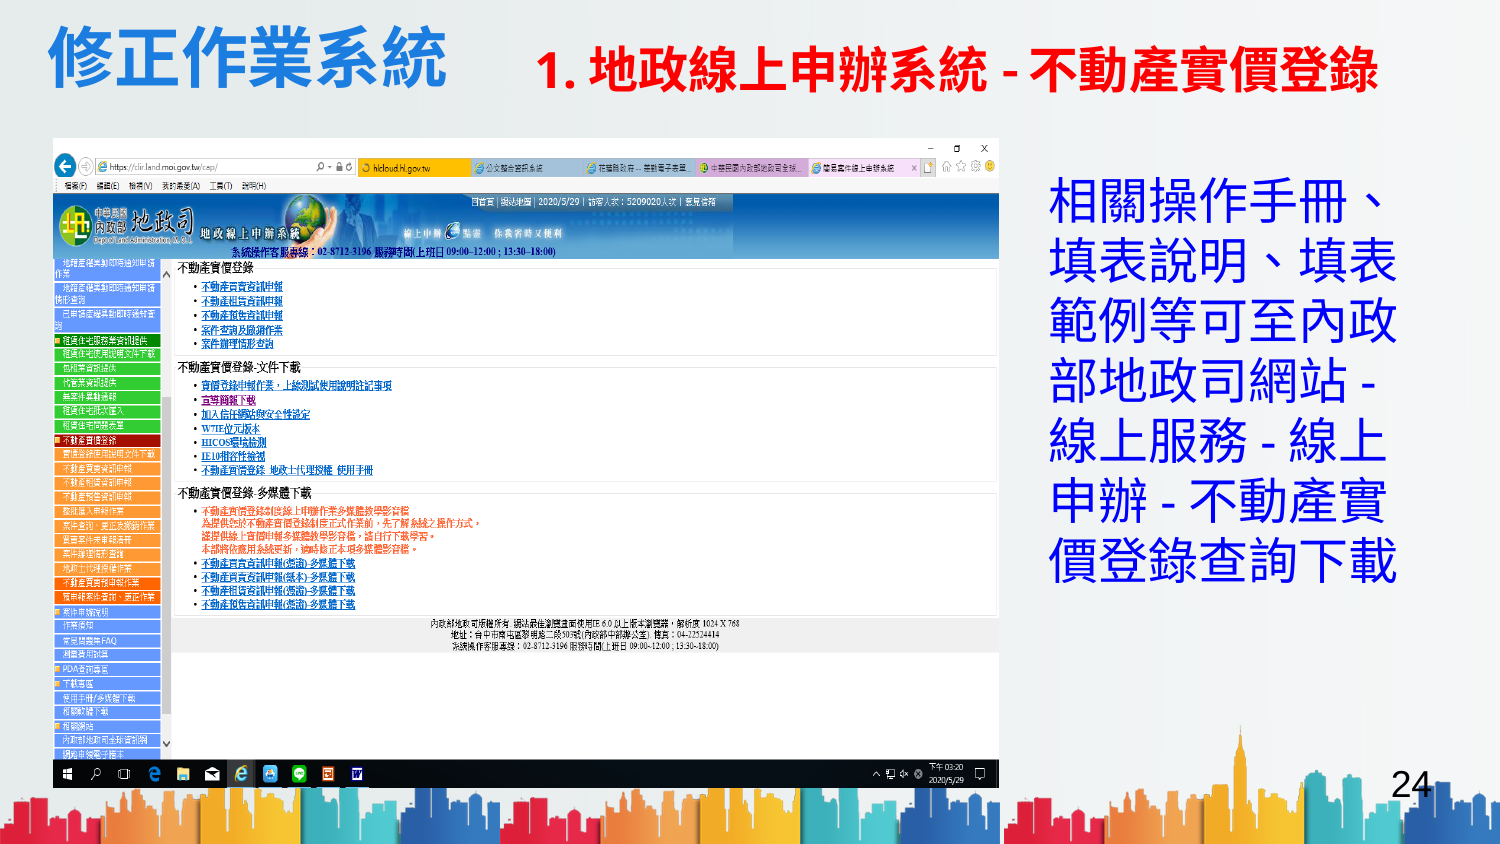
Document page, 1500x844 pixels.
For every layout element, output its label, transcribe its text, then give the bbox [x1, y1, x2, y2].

text_box 相關操作手冊、填表說明、填表範例等可至內政部地政司網站-線上服務-線上申辦-不動產實價登錄查詢下載 [1033, 161, 1424, 598]
text_box 修正作業系統 [5, 8, 491, 103]
text_box 1.地政線上申辦系統-不動產實價登錄 [490, 32, 1424, 112]
text_box 24 [1375, 752, 1471, 814]
picture [0, 0, 1500, 844]
